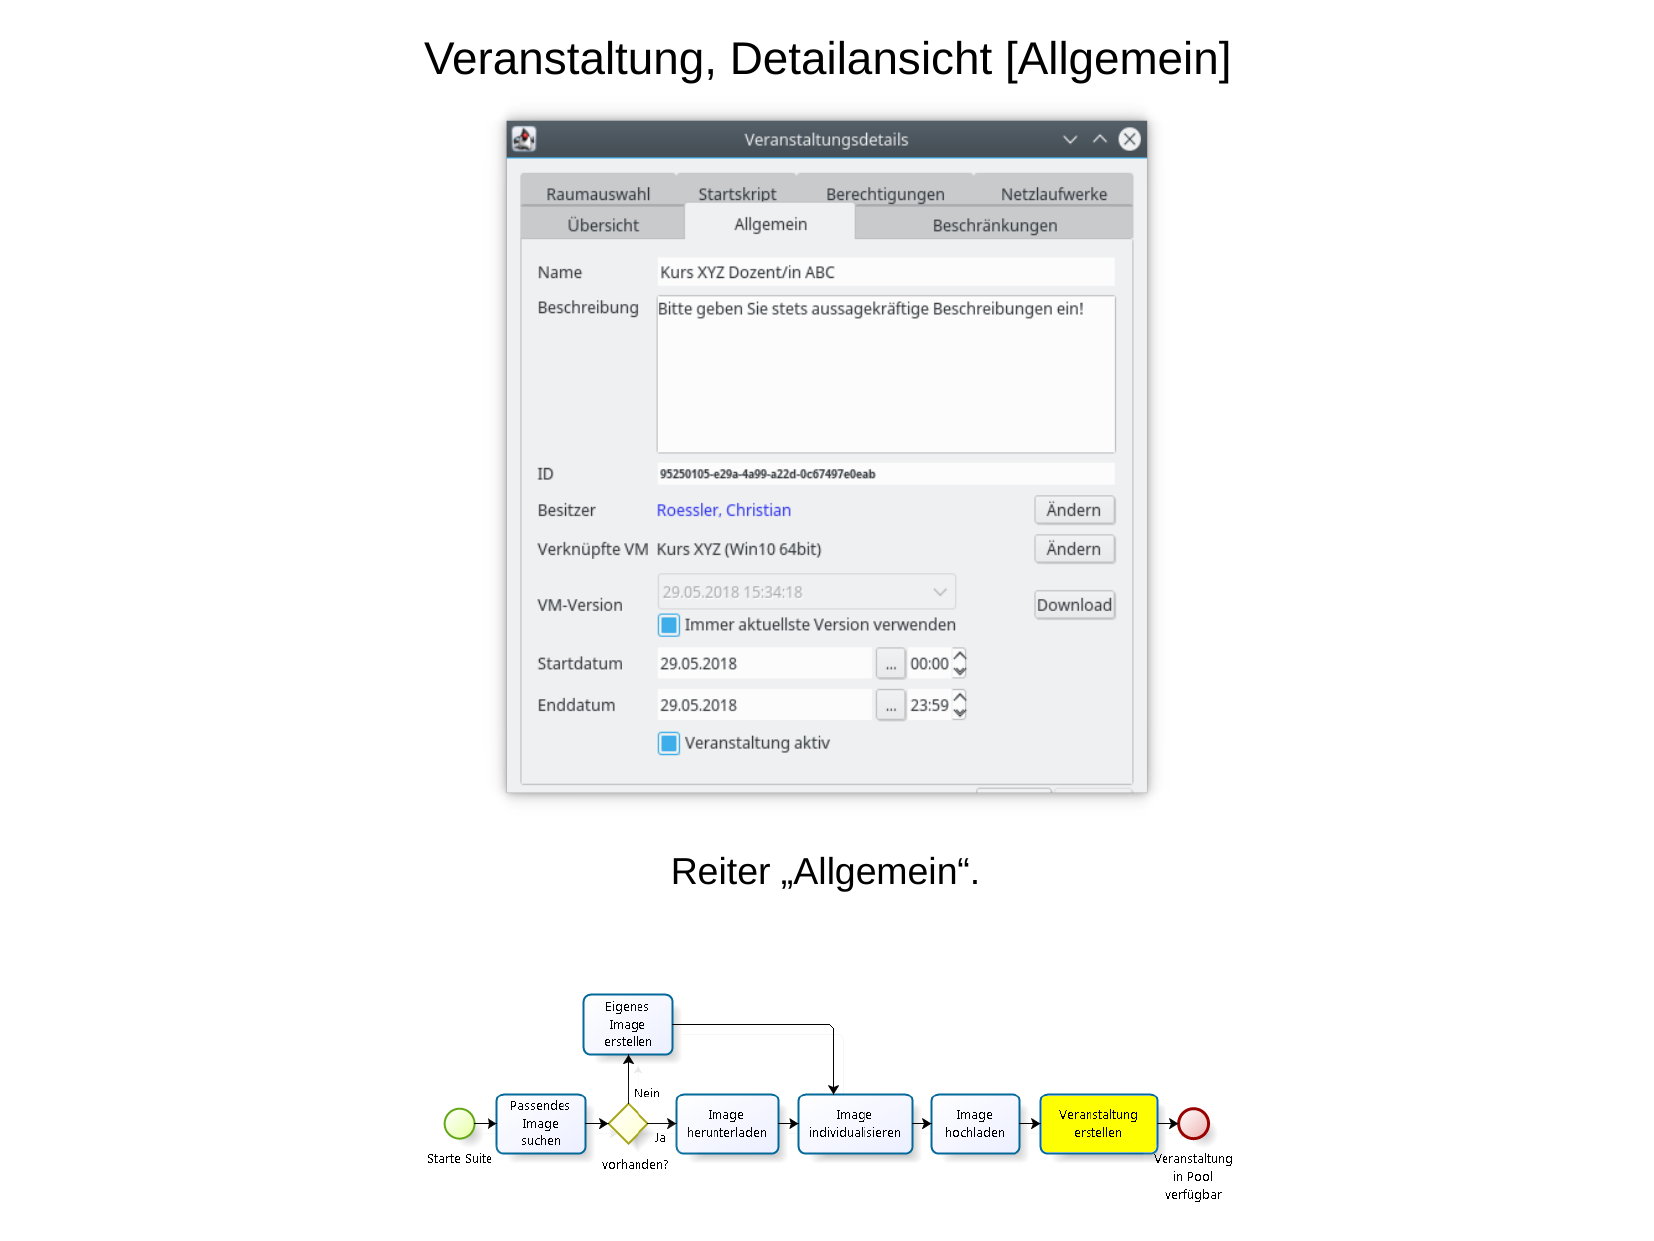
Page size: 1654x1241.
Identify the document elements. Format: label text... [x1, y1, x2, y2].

picture [413, 977, 1241, 1216]
text_box Reiter „Allgemein“. [655, 843, 998, 900]
title Veranstaltung, Detailansicht [Allgemein] [84, 6, 1573, 111]
picture [482, 95, 1172, 819]
